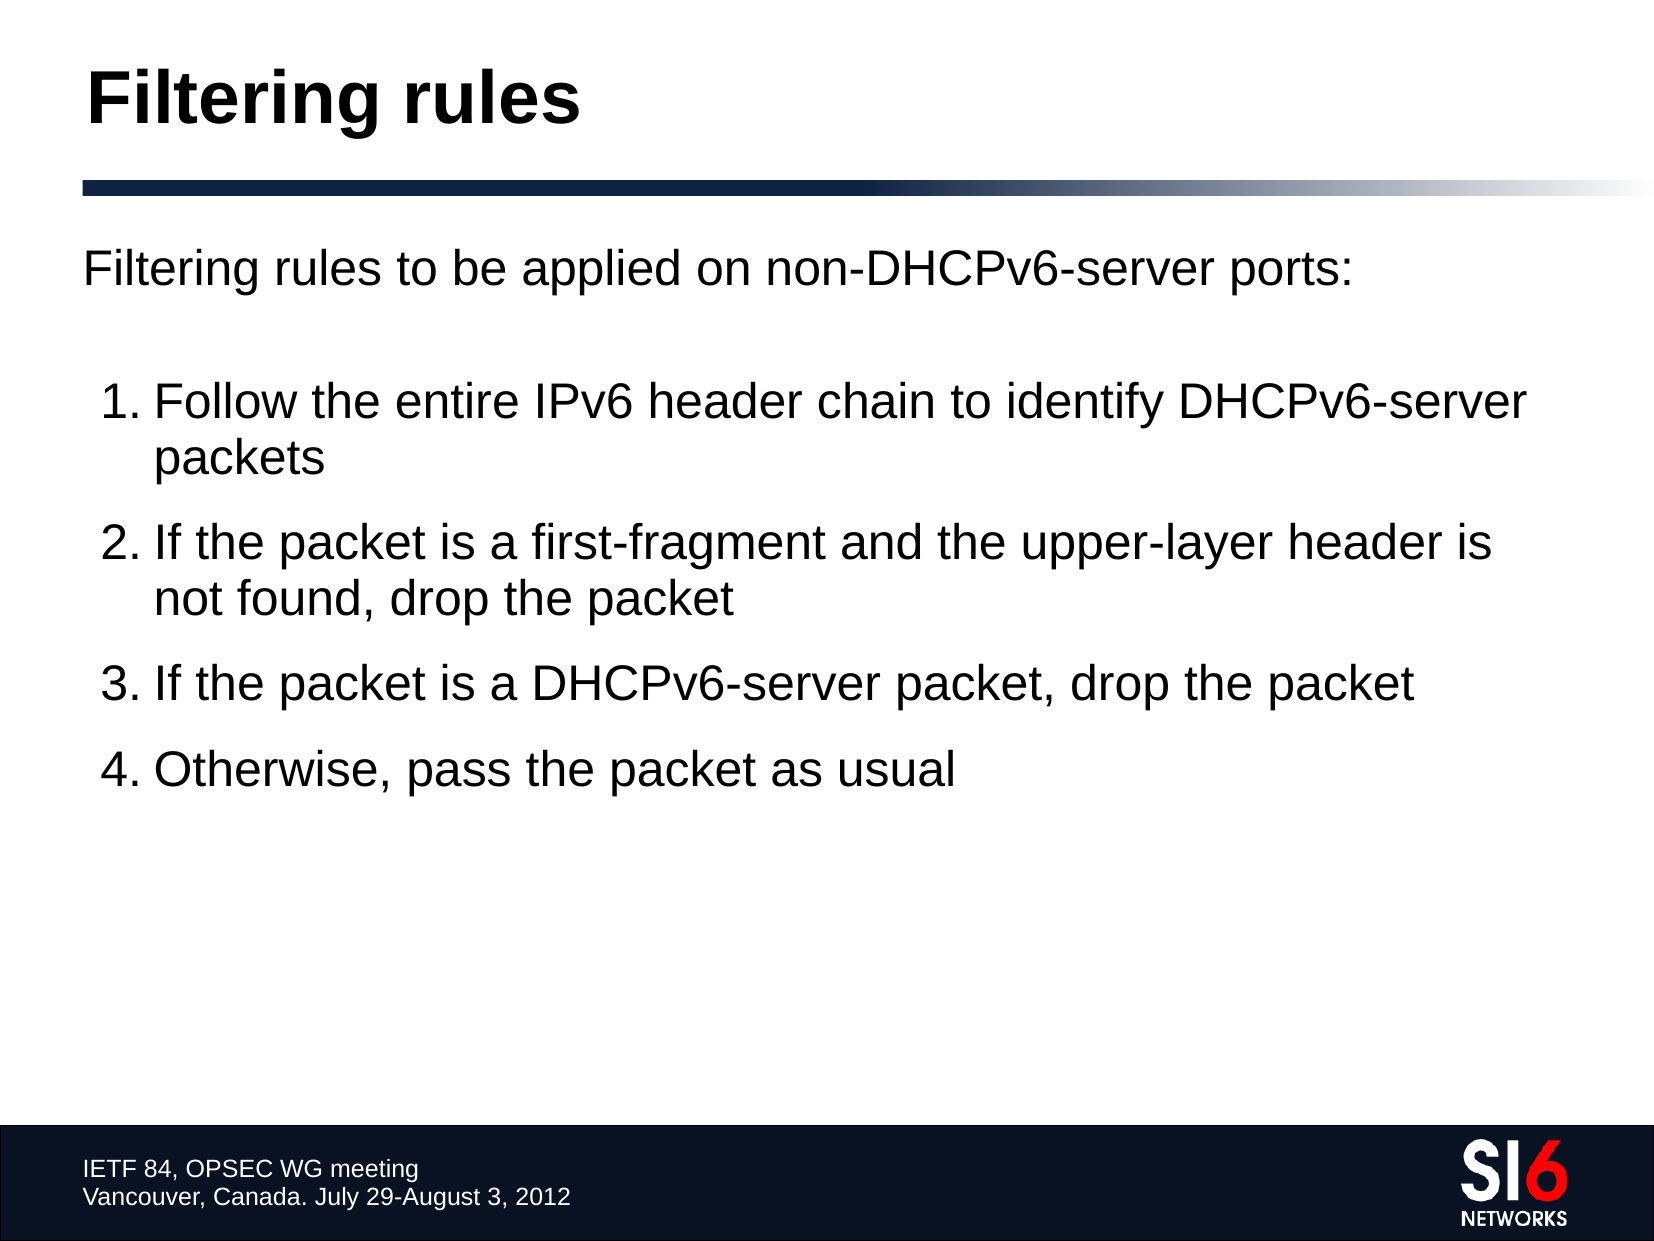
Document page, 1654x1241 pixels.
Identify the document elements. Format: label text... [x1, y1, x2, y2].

picture [1461, 1139, 1567, 1226]
title Filtering rules [86, 30, 1576, 166]
list Filtering rules to be applied on non-DHCPv6-server ports: Follow the entire IPv6 header chain to identify DHCPv6-server packets If the packet is a first-fragment and the upper-layer header is not found, drop the packet If the packet is a DHCPv6-server packet, drop the packet Otherwise, pass the packet as usual [82, 240, 1571, 1059]
